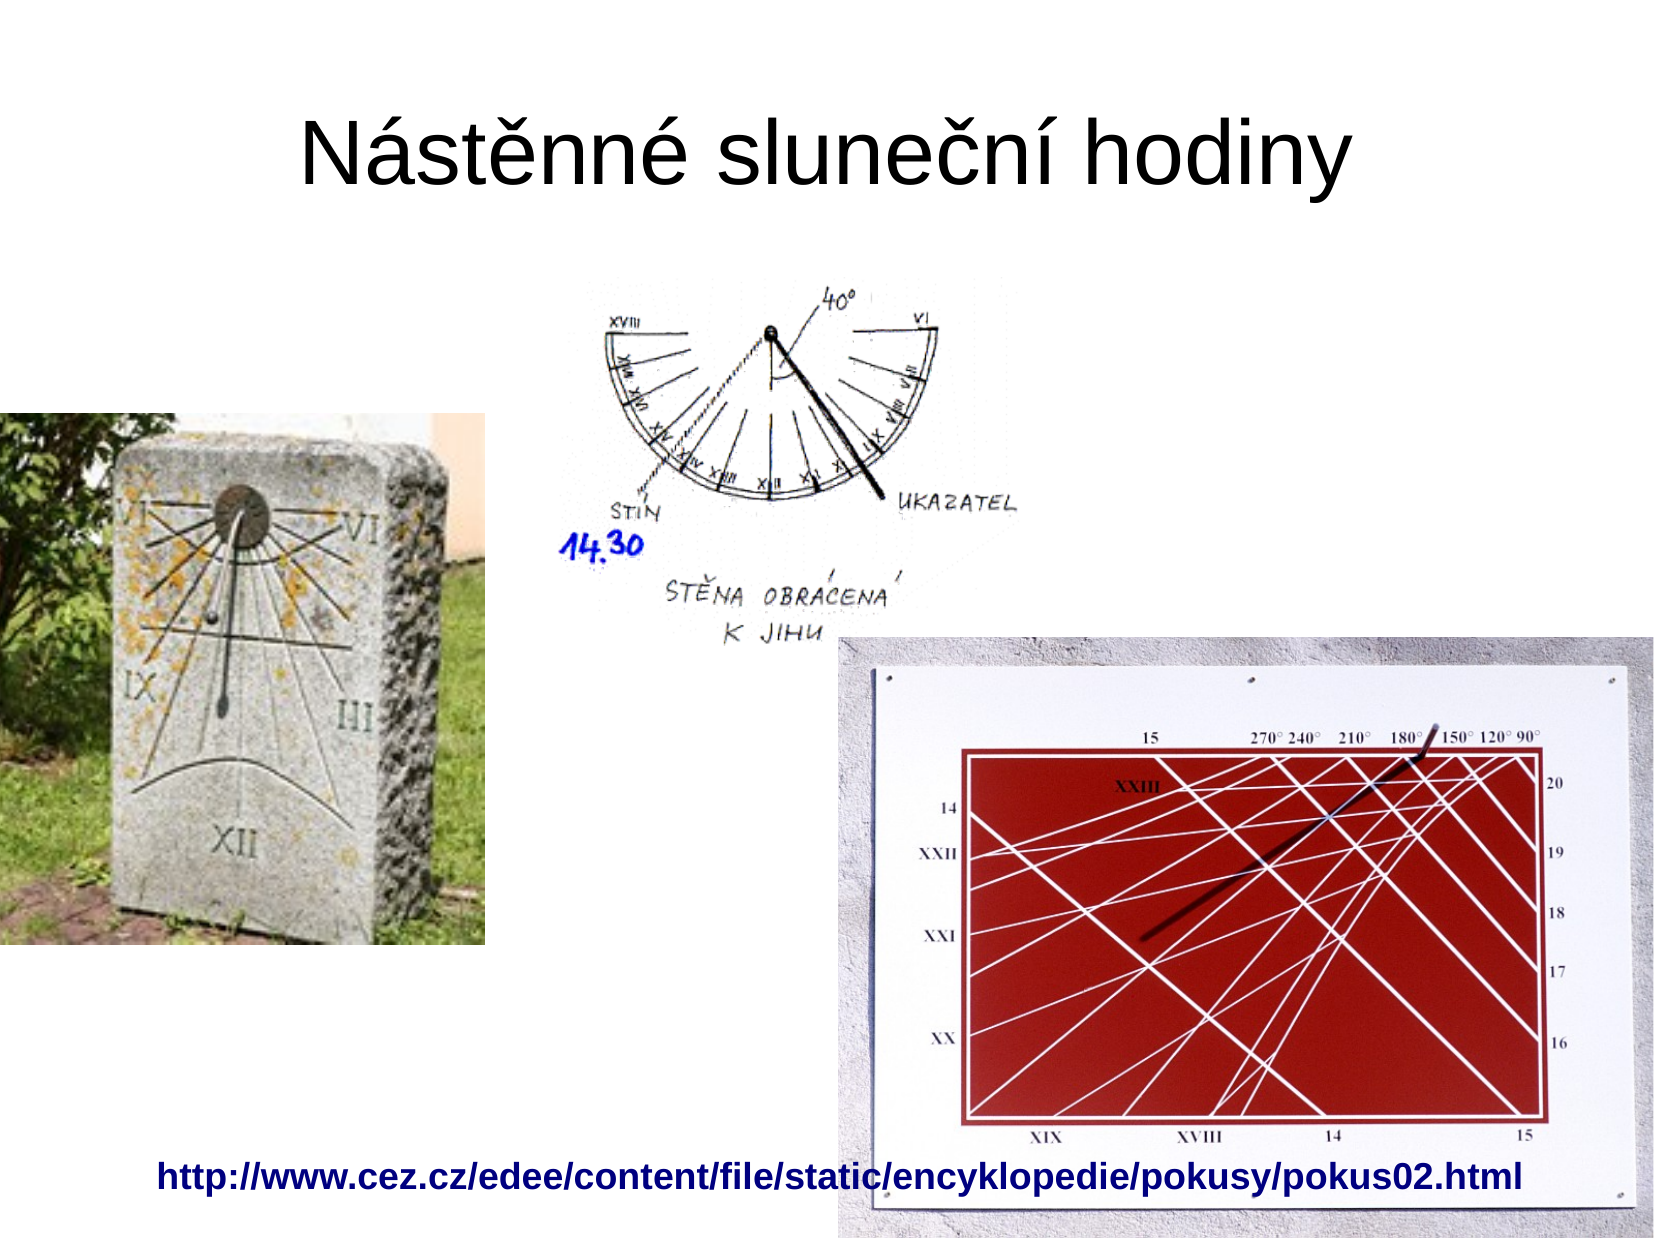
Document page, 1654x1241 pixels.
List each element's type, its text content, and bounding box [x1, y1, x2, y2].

picture [0, 413, 485, 945]
picture [555, 277, 1654, 1238]
title Nástěnné sluneční hodiny [82, 49, 1571, 257]
text_box http://www.cez.cz/edee/content/file/static/encyklopedie/pokusy/pokus02.html [141, 1147, 1540, 1205]
